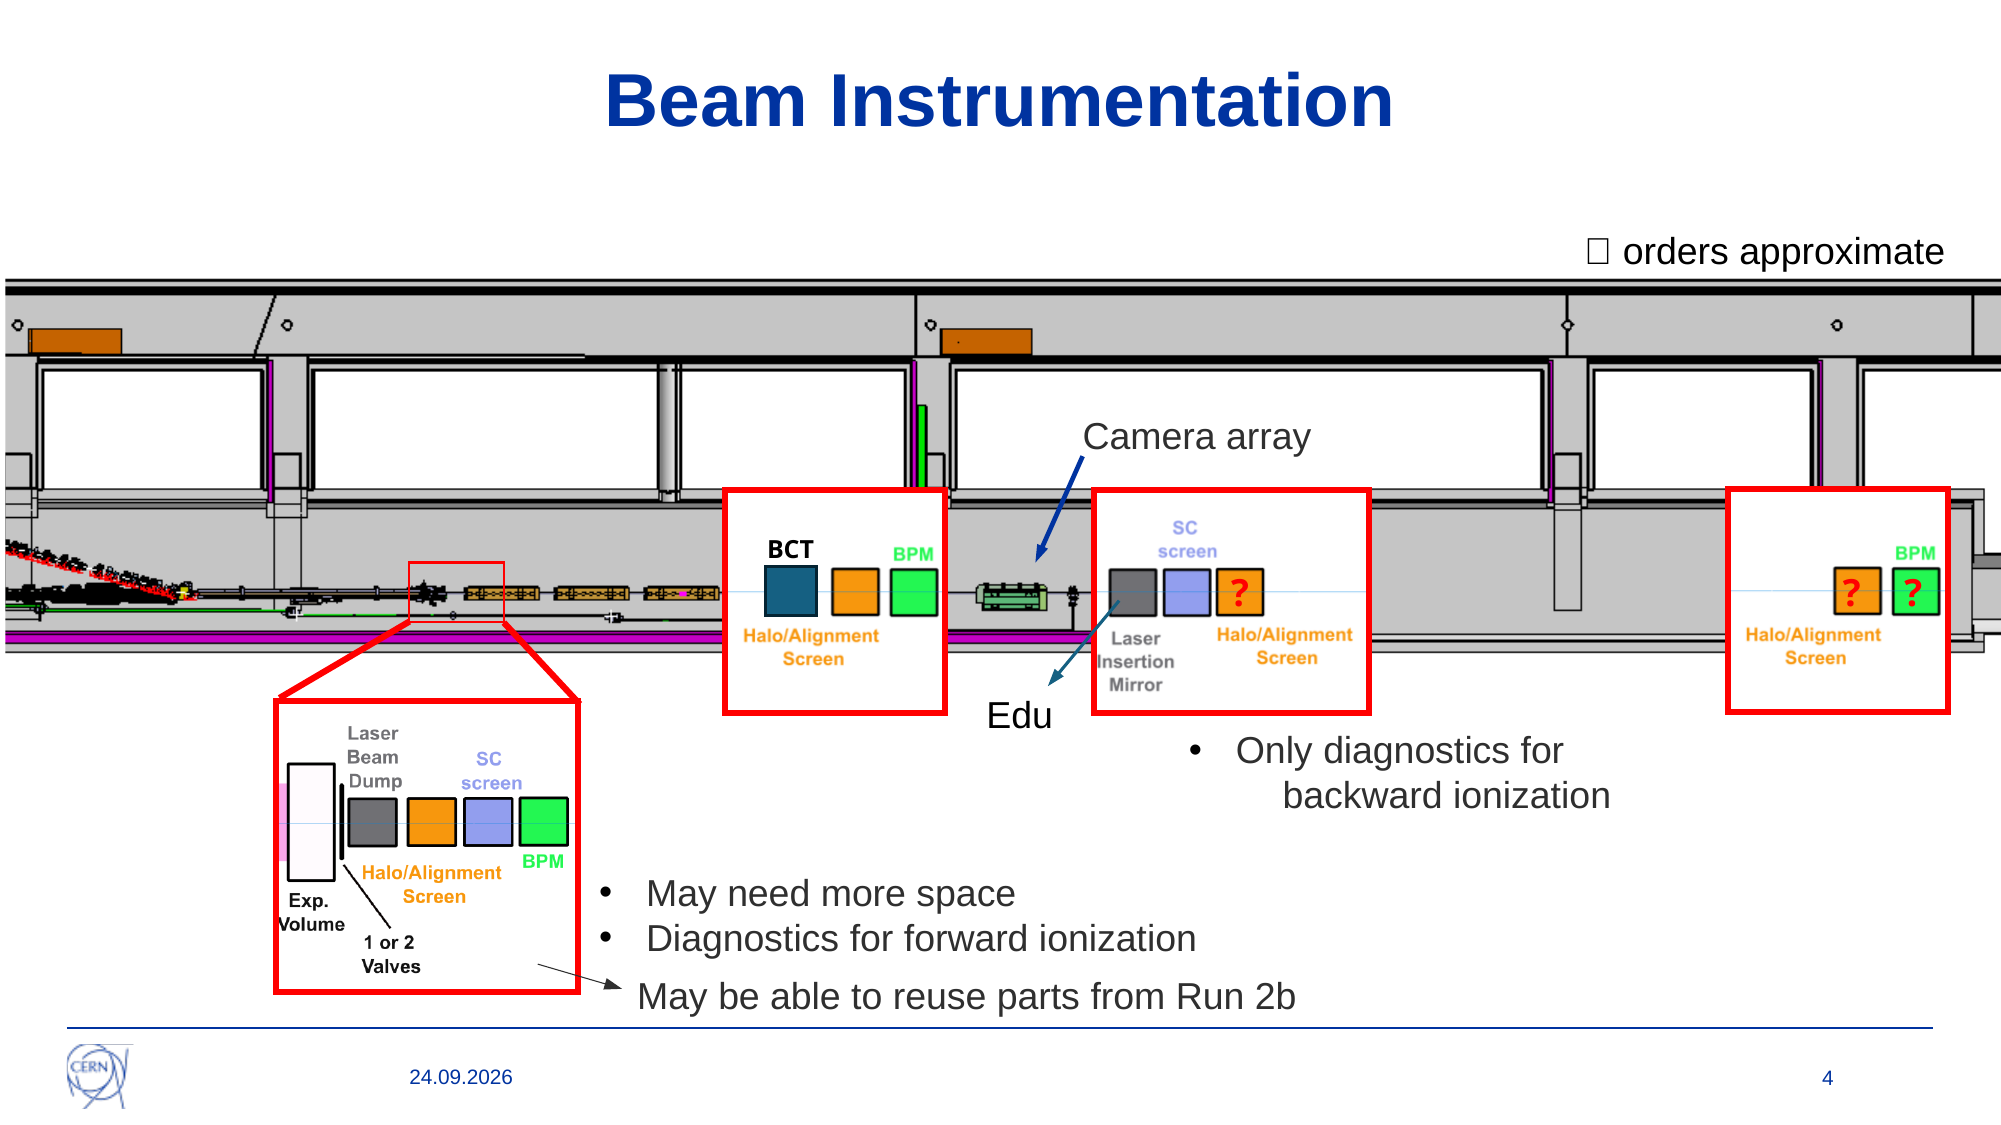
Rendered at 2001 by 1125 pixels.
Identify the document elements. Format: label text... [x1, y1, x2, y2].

text_box May be able to reuse parts from Run 2b [637, 972, 1302, 1018]
picture [5, 244, 2000, 812]
text_box ? [1889, 560, 1940, 622]
picture [288, 623, 568, 698]
text_box May need more space Diagnostics for forward ionization [599, 869, 1238, 1006]
text_box [765, 572, 816, 616]
picture [410, 564, 503, 621]
text_box BCT [752, 526, 829, 572]
picture [279, 704, 575, 989]
text_box Edu [971, 683, 1070, 744]
text_box  orders approximate [1569, 219, 1974, 280]
text_box ? [1827, 560, 1879, 622]
text_box Only diagnostics for backward ionization [1173, 718, 1601, 871]
text_box [1822, 1047, 1934, 1108]
text_box 19.08.2025 [409, 1046, 676, 1107]
title Beam Instrumentation [66, 61, 1934, 237]
text_box Camera array [1082, 412, 1315, 458]
text_box ? [1216, 560, 1267, 622]
